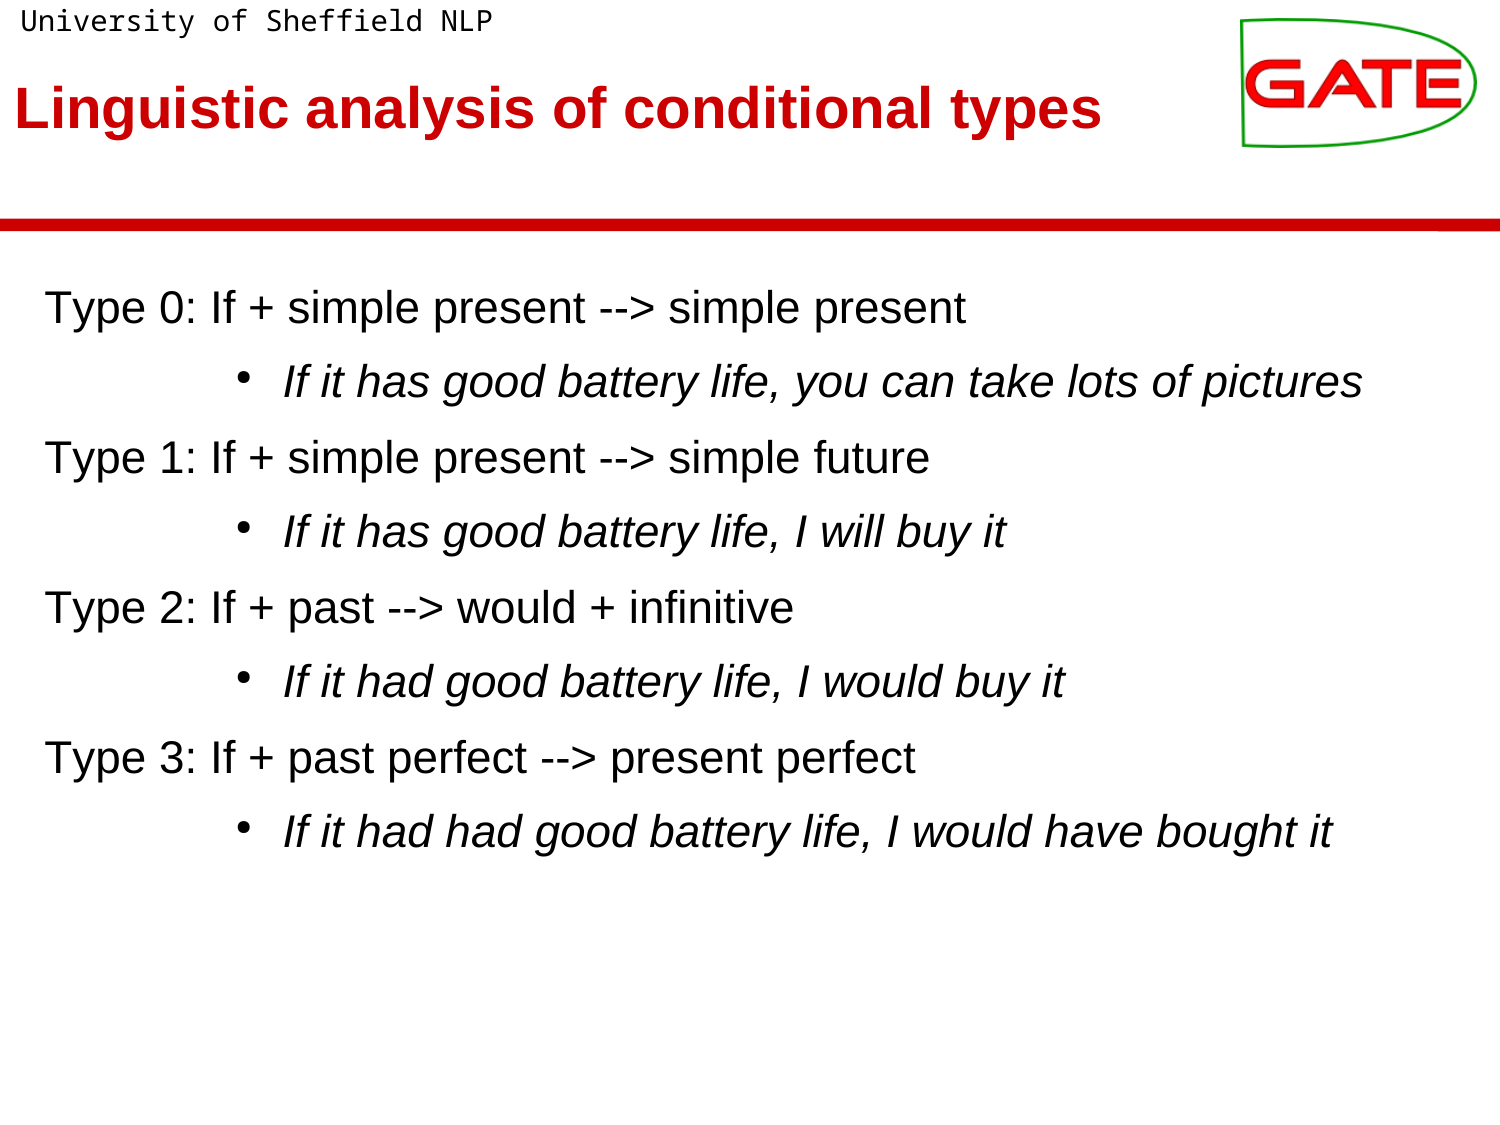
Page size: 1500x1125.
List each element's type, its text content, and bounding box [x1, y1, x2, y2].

title Linguistic analysis of conditional types [0, 11, 1239, 205]
list Type 0: If + simple present --> simple present If it has good battery life, you can take lots of pictures Type 1: If + simple present --> simple future If it has good battery life, I will buy it Type 2: If + past --> would + infinitive If it had good battery life, I would buy it Type 3: If + past perfect --> present perfect If it had had good battery life, I would have bought it [29, 265, 1477, 1075]
picture [1240, 18, 1477, 148]
